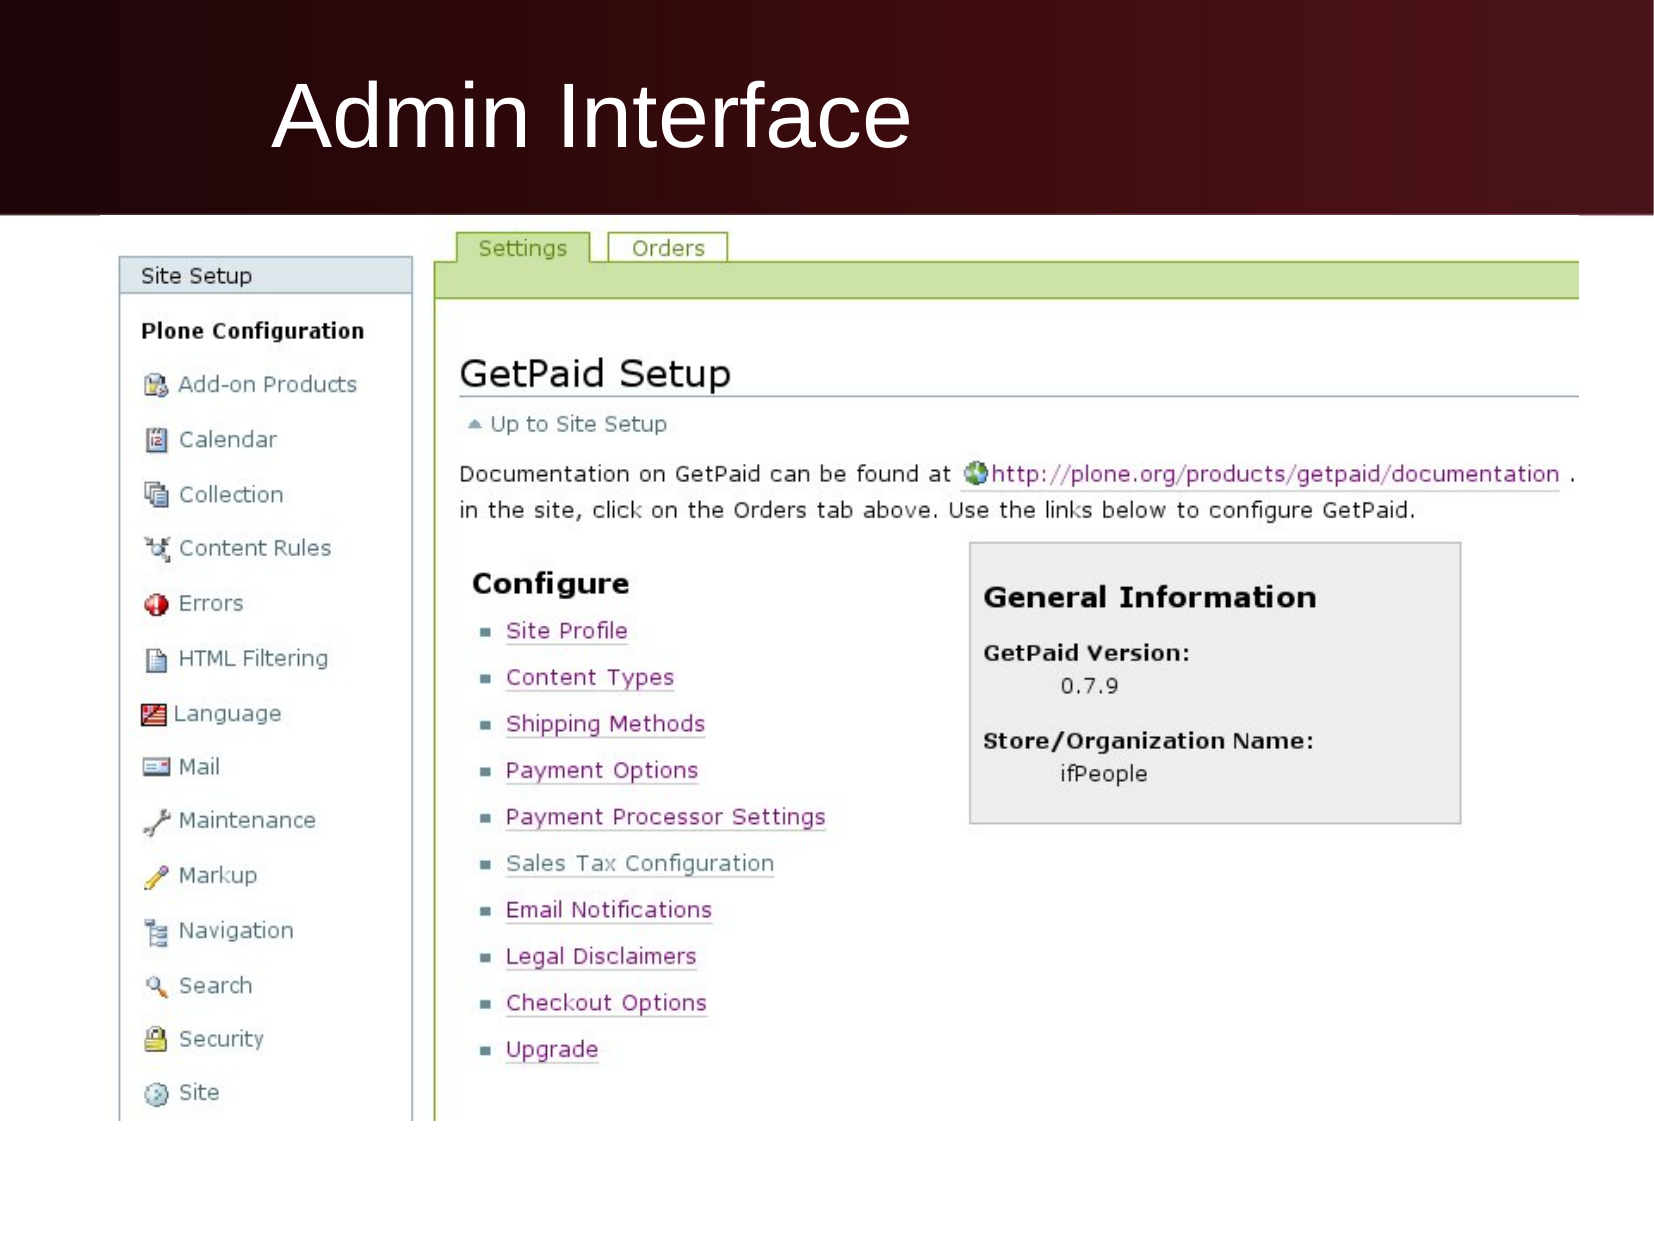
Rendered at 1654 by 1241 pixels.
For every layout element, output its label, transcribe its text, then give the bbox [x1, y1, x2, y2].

text_box Admin Interface [111, 64, 1074, 168]
picture [0, 0, 1654, 1241]
